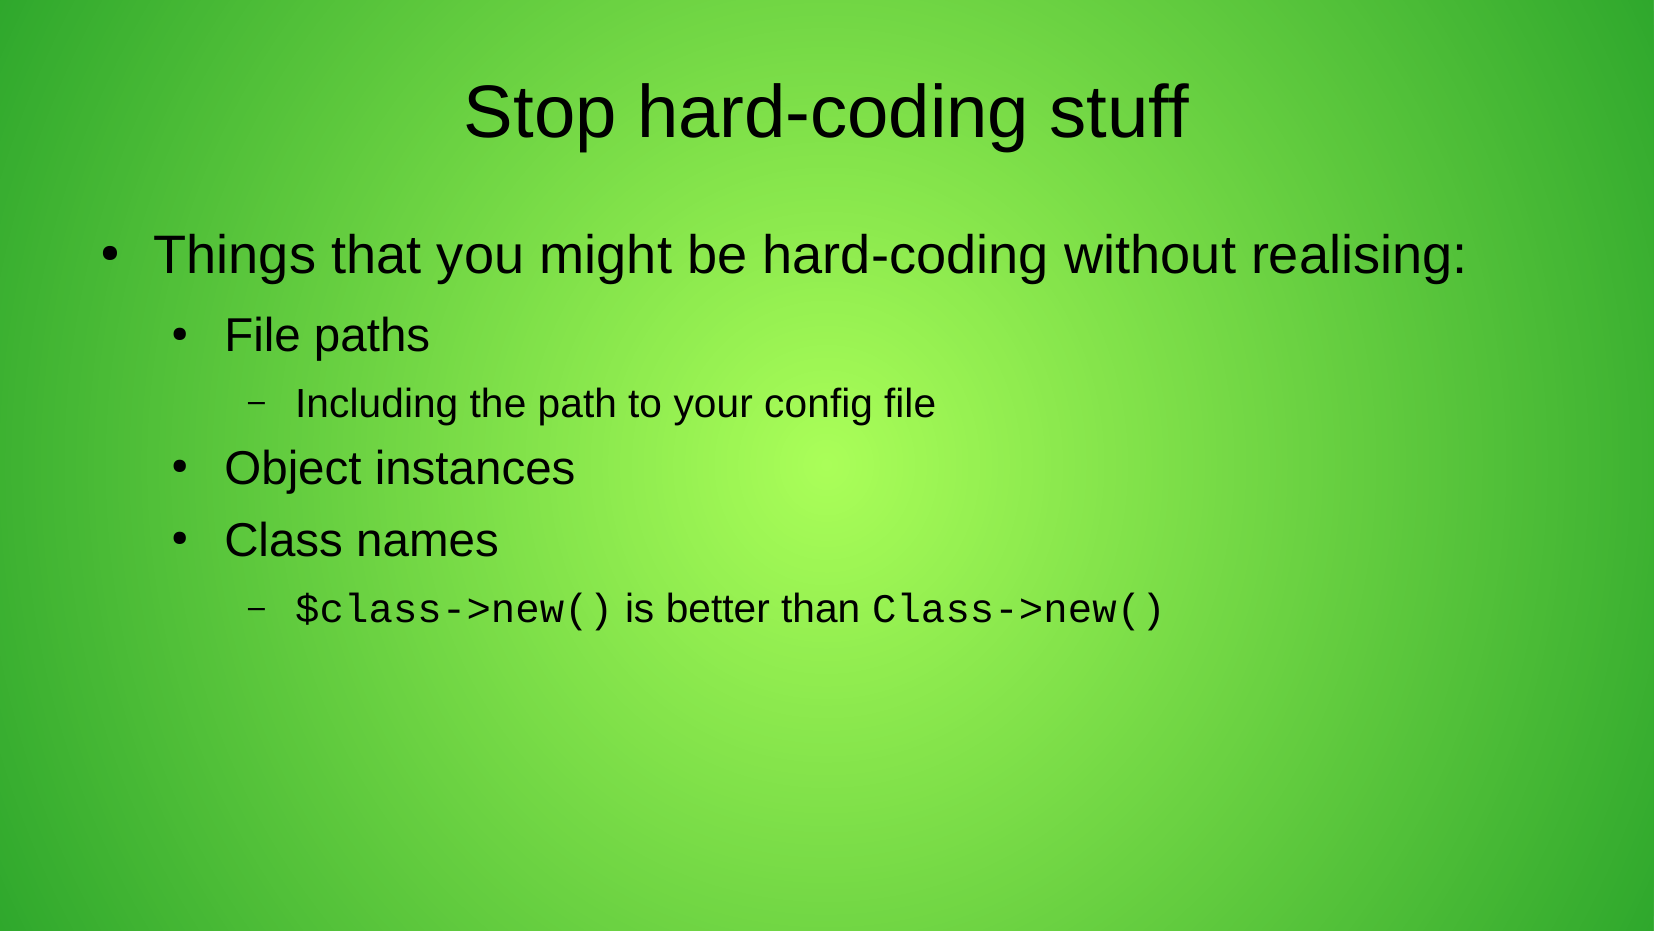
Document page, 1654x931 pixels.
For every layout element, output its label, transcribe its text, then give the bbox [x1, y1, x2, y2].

title Stop hard-coding stuff [82, 35, 1571, 189]
list Things that you might be hard-coding without realising: File paths Including the path to your config file Object instances Class names $class->new() is better than Class->new() [82, 224, 1571, 764]
